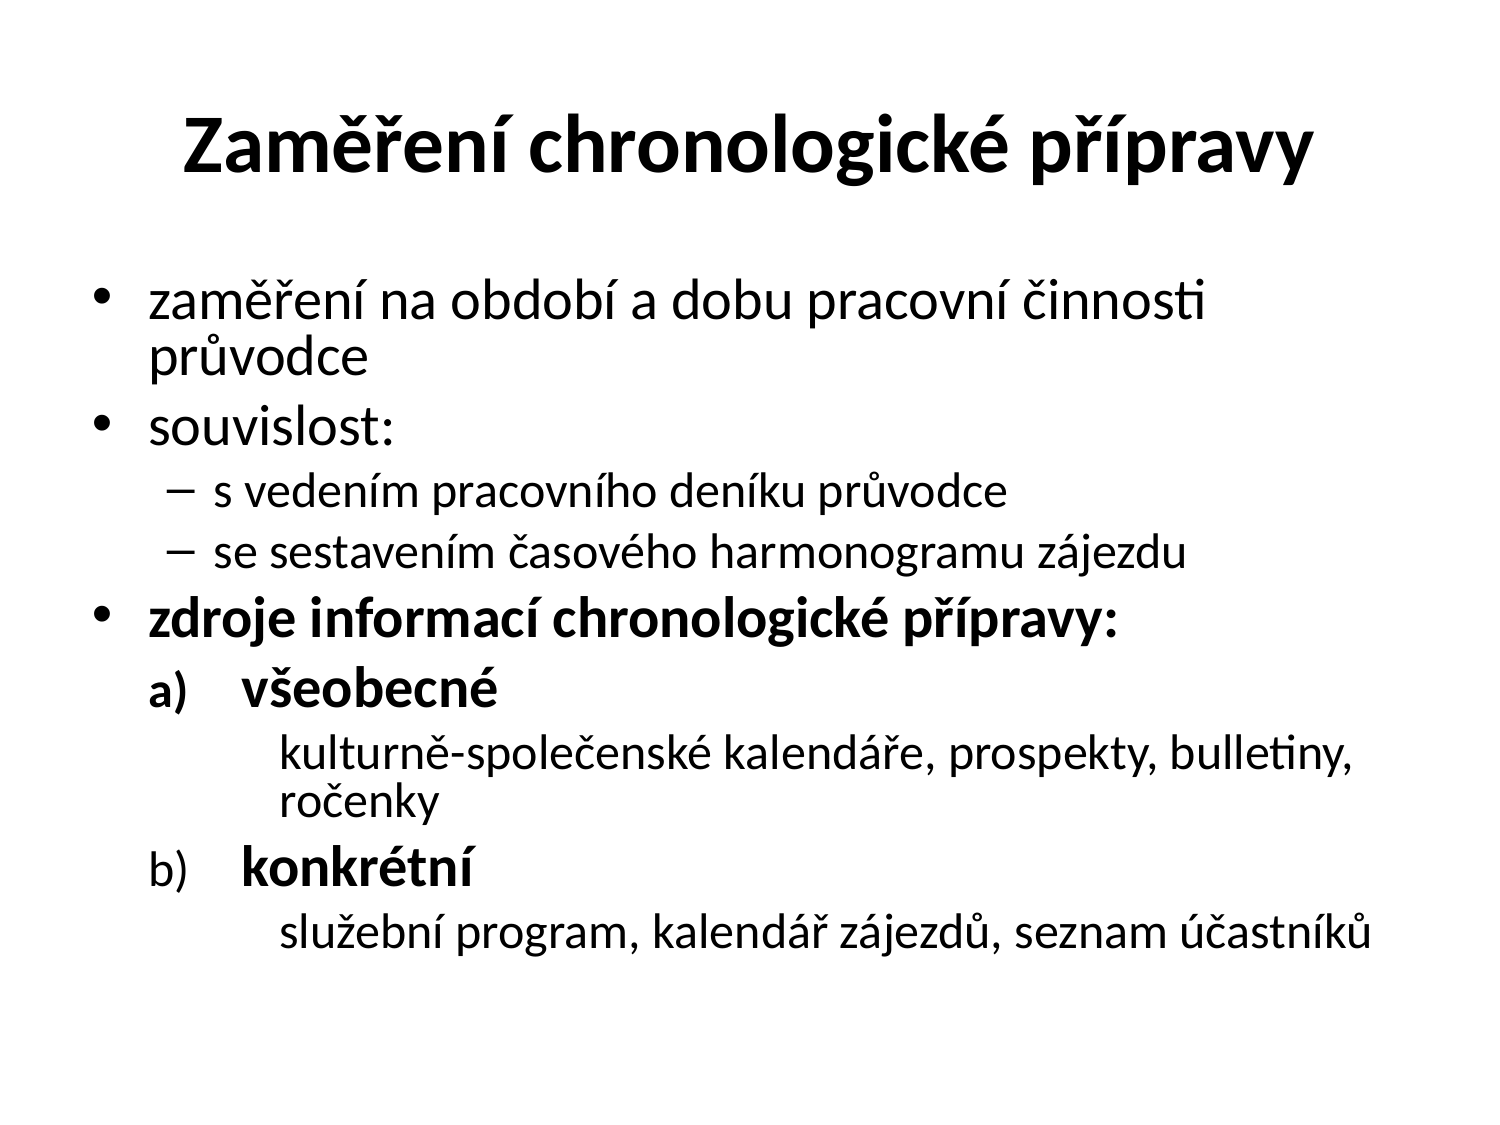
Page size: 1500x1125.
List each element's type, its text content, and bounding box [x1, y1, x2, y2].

title Zaměření chronologické přípravy [75, 45, 1426, 233]
list zaměření na období a dobu pracovní činnosti průvodce souvislost: s vedením pracovního deníku průvodce se sestavením časového harmonogramu zájezdu zdroje informací chronologické přípravy: a) všeobecné kulturně-společenské kalendáře, prospekty, bulletiny, ročenky b) konkrétní služební program, kalendář zájezdů, seznam účastníků [76, 267, 1427, 1058]
